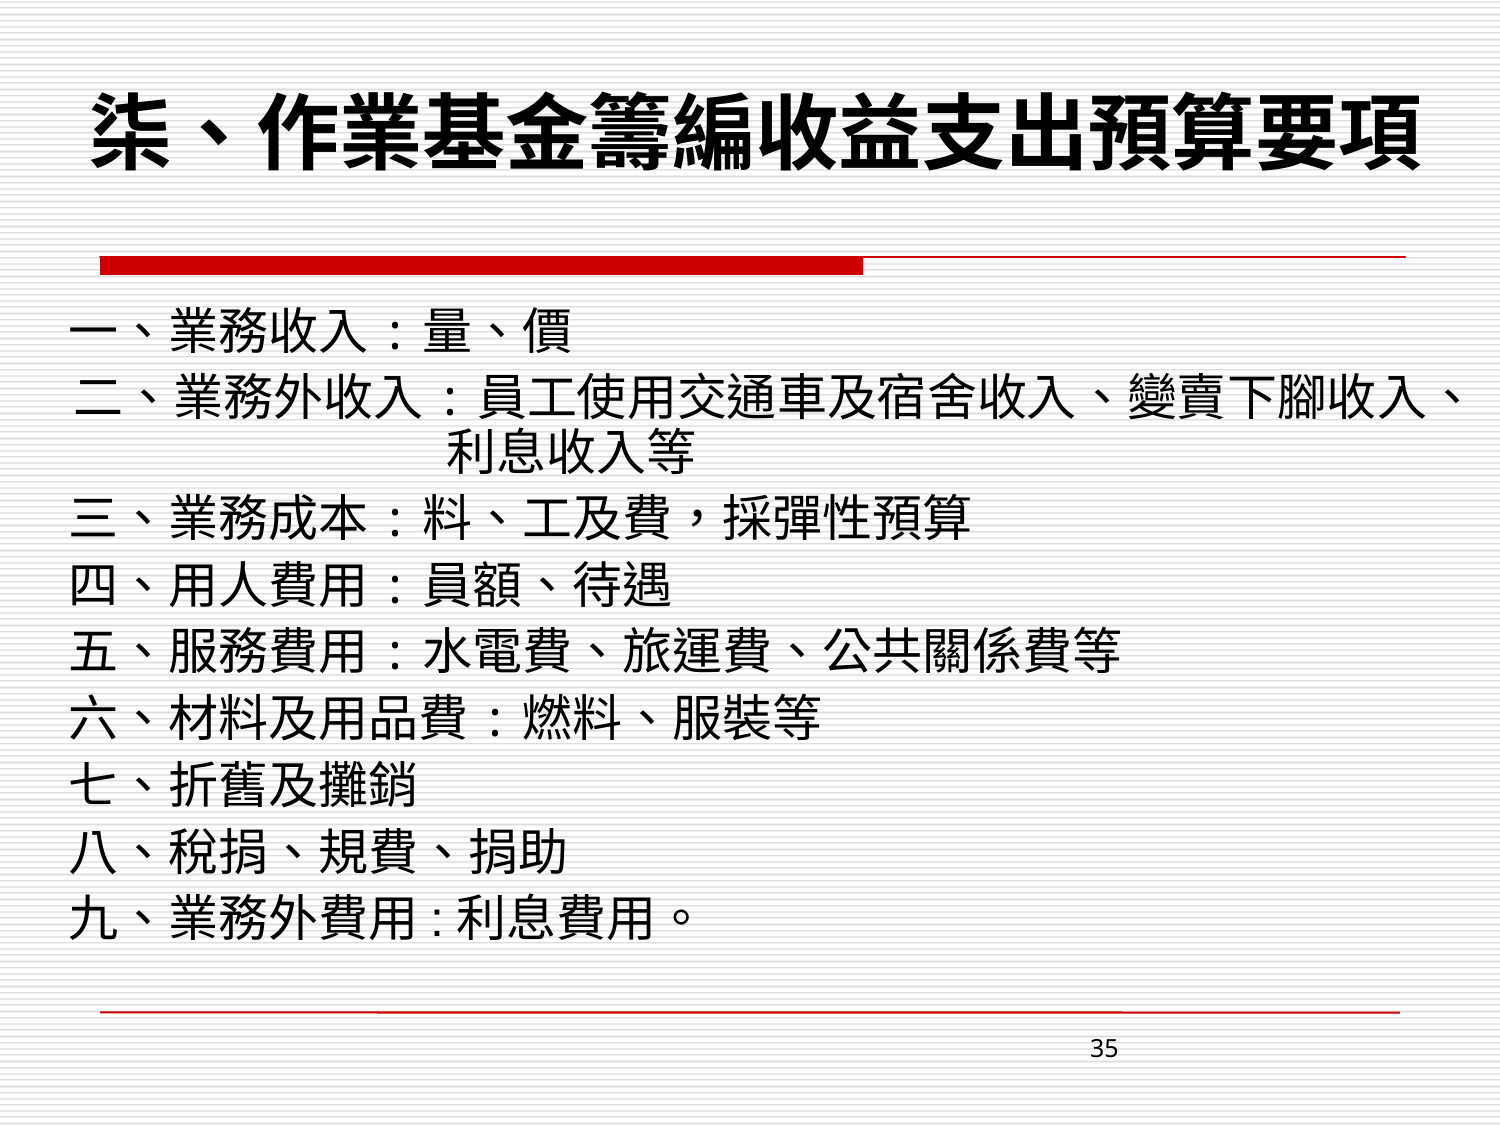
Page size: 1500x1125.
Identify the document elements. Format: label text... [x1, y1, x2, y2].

text_box [1074, 1024, 1400, 1103]
title 柒、作業基金籌編收益支出預算要項 [74, 66, 1500, 188]
text_box 一、業務收入:量、價 二、業務外收入:員工使用交通車及宿舍收入、變賣下腳收入、利息收入等 三、業務成本:料、工及費，採彈性預算 四、用人費用:員額、待遇 五、服務費用:水電費、旅運費、公共關係費等 六、材料及用品費:燃料、服裝等 七、折舊及攤銷 八、稅捐、規費、捐助 九、業務外費用:利息費用。 [53, 297, 1470, 961]
